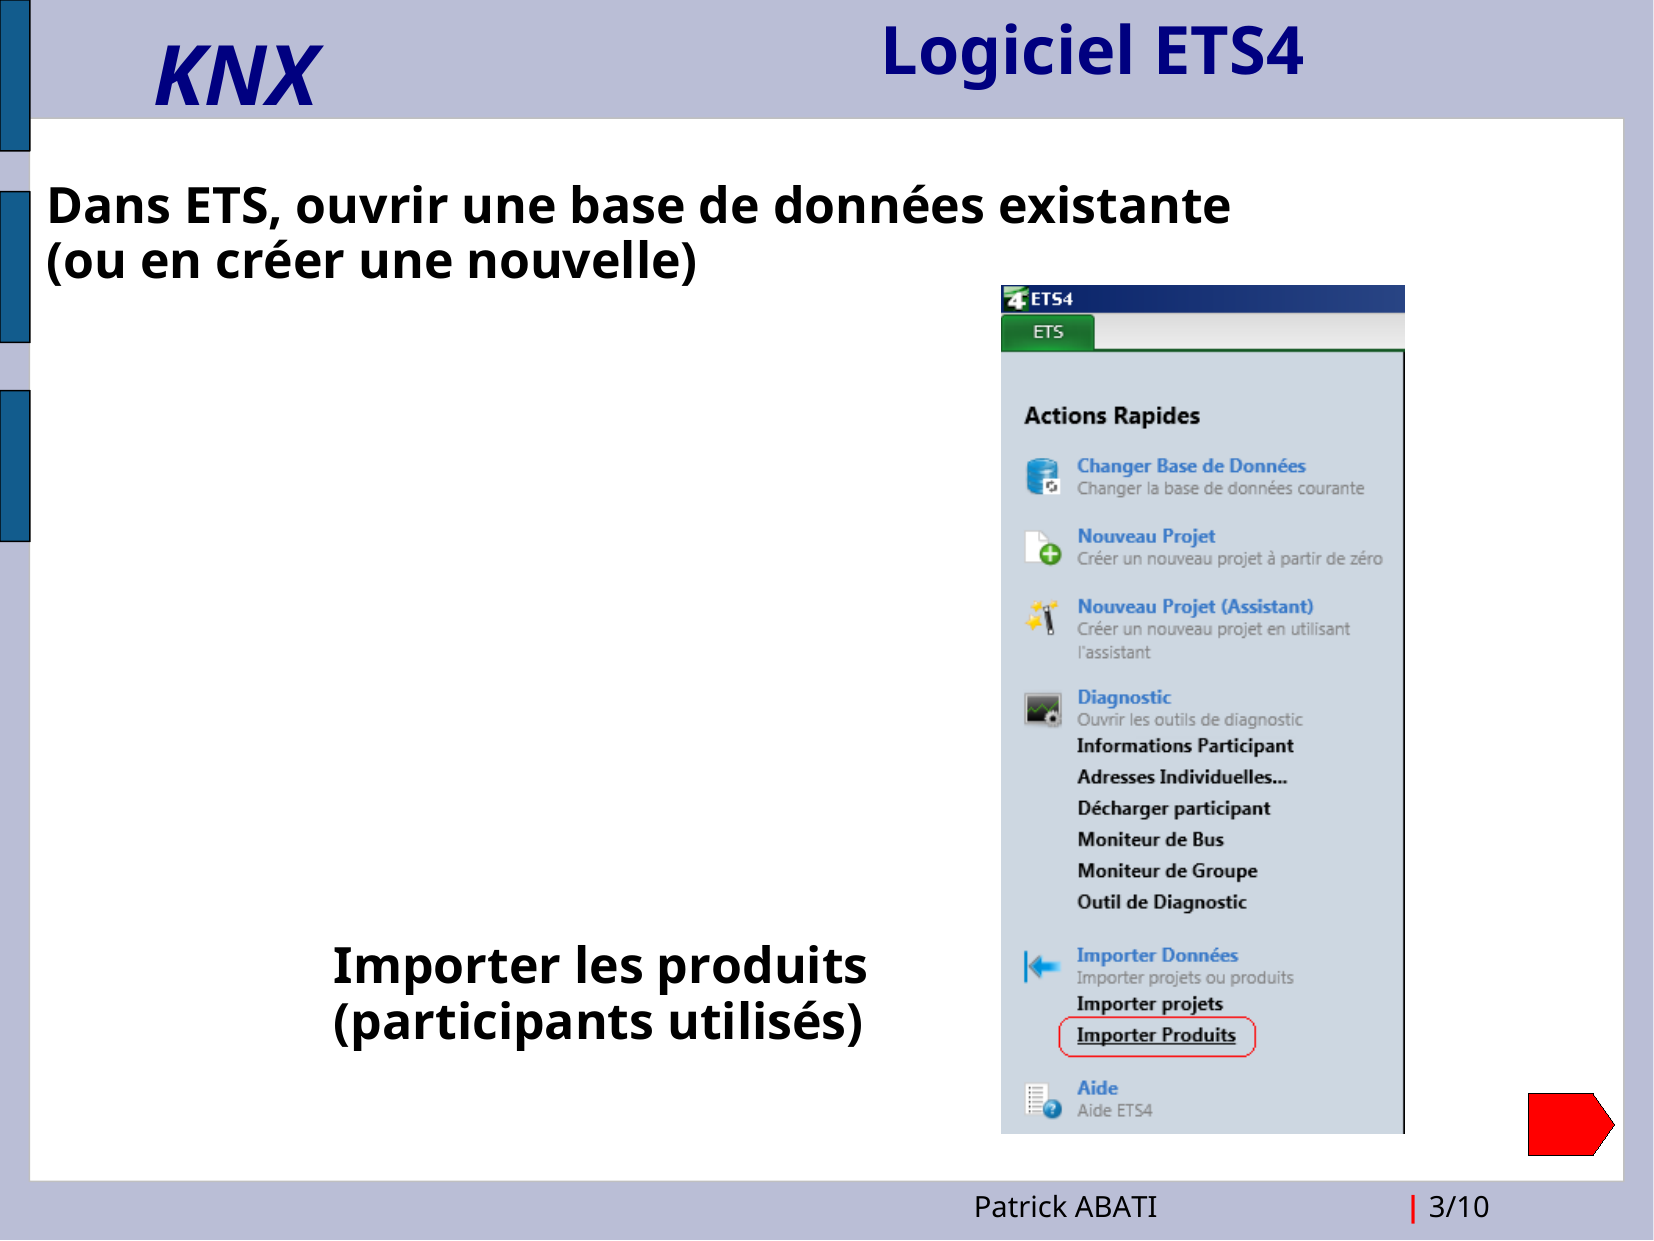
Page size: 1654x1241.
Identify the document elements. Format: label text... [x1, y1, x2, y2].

text_box [1528, 1093, 1615, 1156]
text_box Dans ETS, ouvrir une base de données existante (ou en créer une nouvelle) [31, 171, 1623, 324]
text_box Importer les produits (participants utilisés) [318, 931, 958, 1059]
picture [1001, 285, 1405, 1134]
